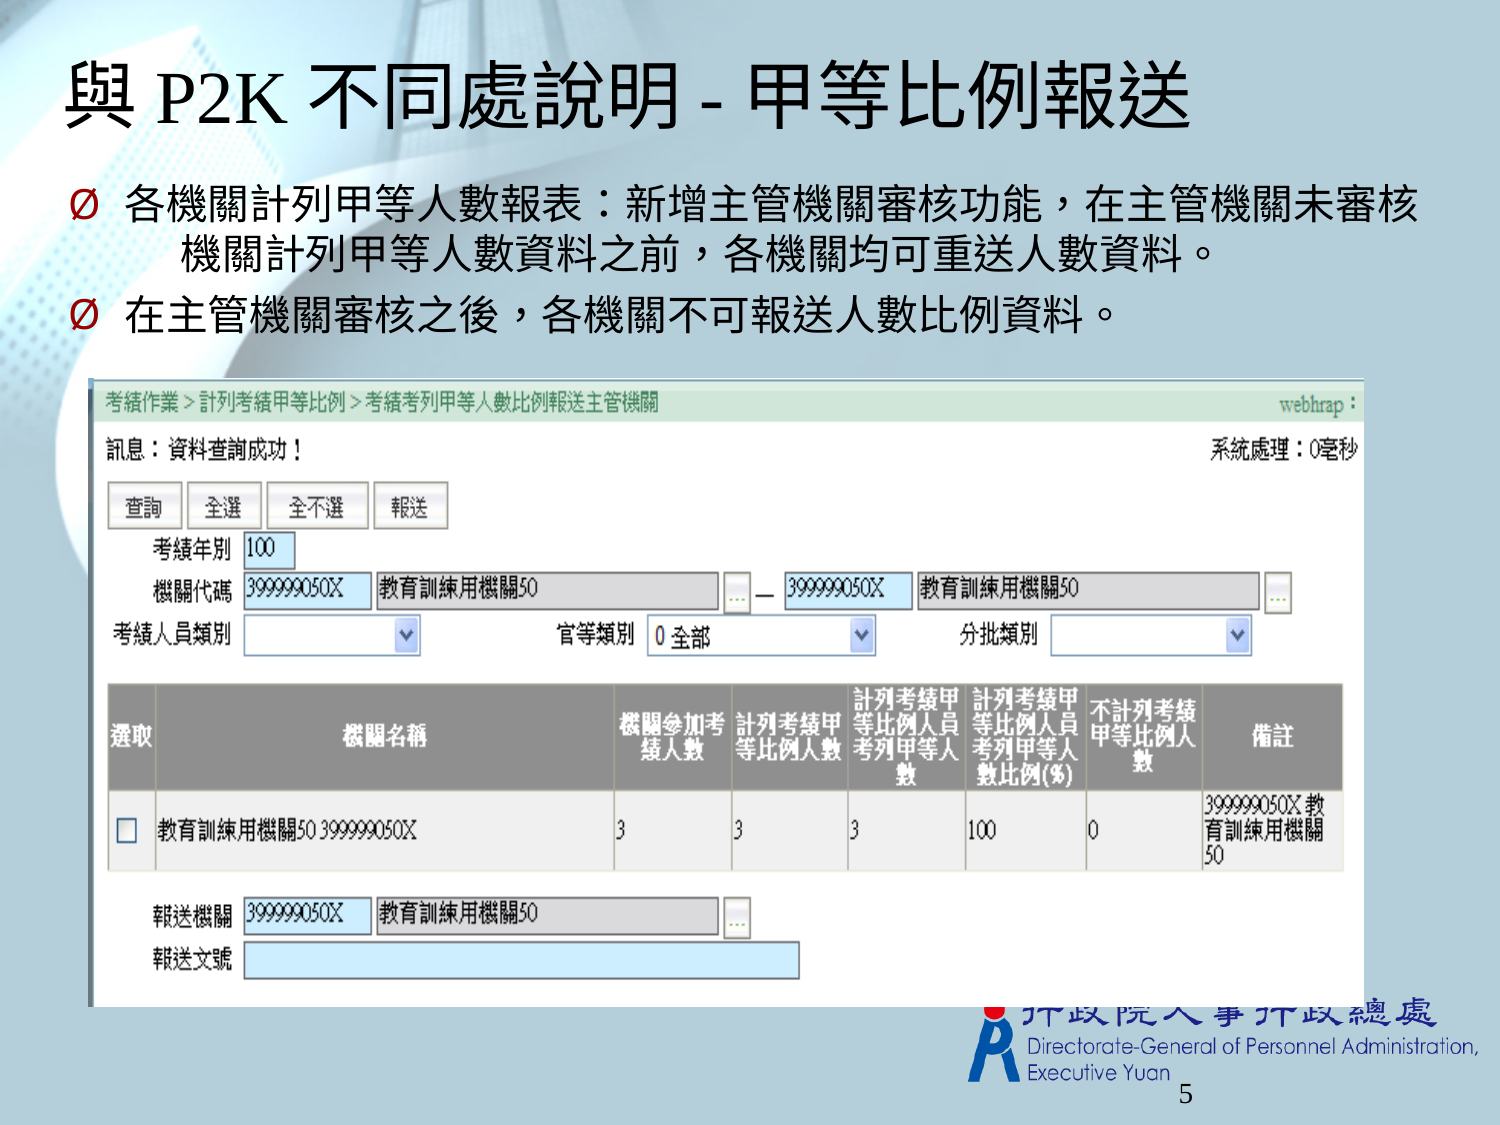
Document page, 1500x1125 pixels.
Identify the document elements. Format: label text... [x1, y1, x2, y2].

text_box 各機關計列甲等人數報表：新增主管機關審核功能，在主管機關未審核機關計列甲等人數資料之前，各機關均可重送人數資料。 在主管機關審核之後，各機關不可報送人數比例資料。 [53, 171, 1457, 619]
text_box [1163, 1066, 1477, 1125]
title 與P2K不同處說明-甲等比例報送 [47, 0, 1323, 188]
picture [88, 378, 1364, 1007]
